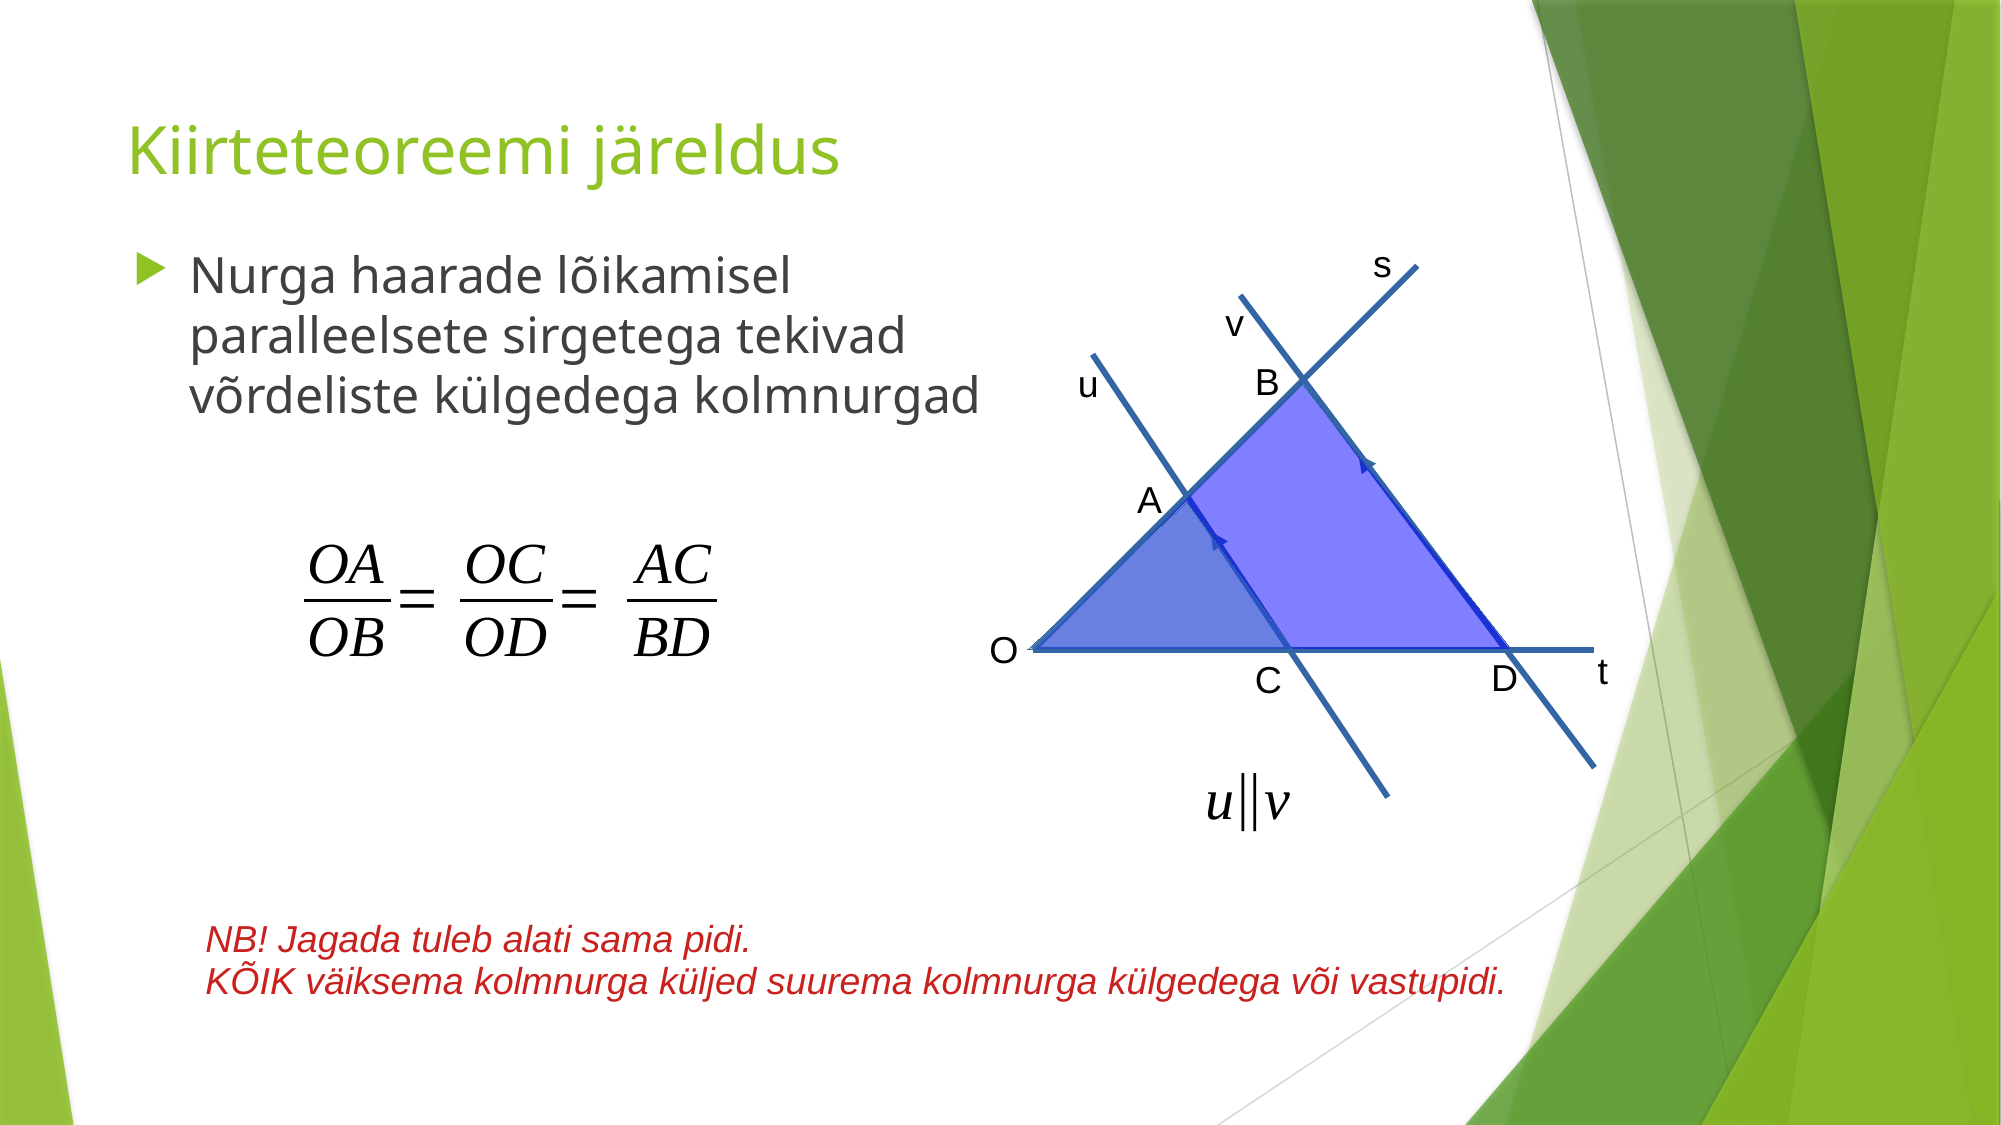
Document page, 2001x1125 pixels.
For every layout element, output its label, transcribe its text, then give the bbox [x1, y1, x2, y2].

text_box NB! Jagada tuleb alati sama pidi. KÕIK väiksema kolmnurga küljed suurema kolmnurga külgedega või vastupidi. [190, 910, 1523, 1010]
chart [618, 531, 726, 669]
text_box [1027, 383, 1512, 650]
chart [451, 531, 611, 669]
text_box D [1476, 649, 1534, 707]
text_box A [1122, 472, 1177, 530]
text_box B [1240, 354, 1295, 412]
list Nurga haarade lõikamisel paralleelsete sirgetega tekivad võrdeliste külgedega kolmnurgad [118, 236, 1063, 975]
title Kiirteteoreemi järeldus [111, 99, 1522, 317]
text_box s [1358, 236, 1407, 294]
text_box O [974, 622, 1034, 680]
text_box t [1582, 643, 1623, 701]
text_box v [1210, 295, 1260, 353]
text_box u [1063, 356, 1114, 414]
text_box C [1240, 651, 1297, 709]
chart [1199, 767, 1300, 835]
chart [295, 531, 449, 669]
